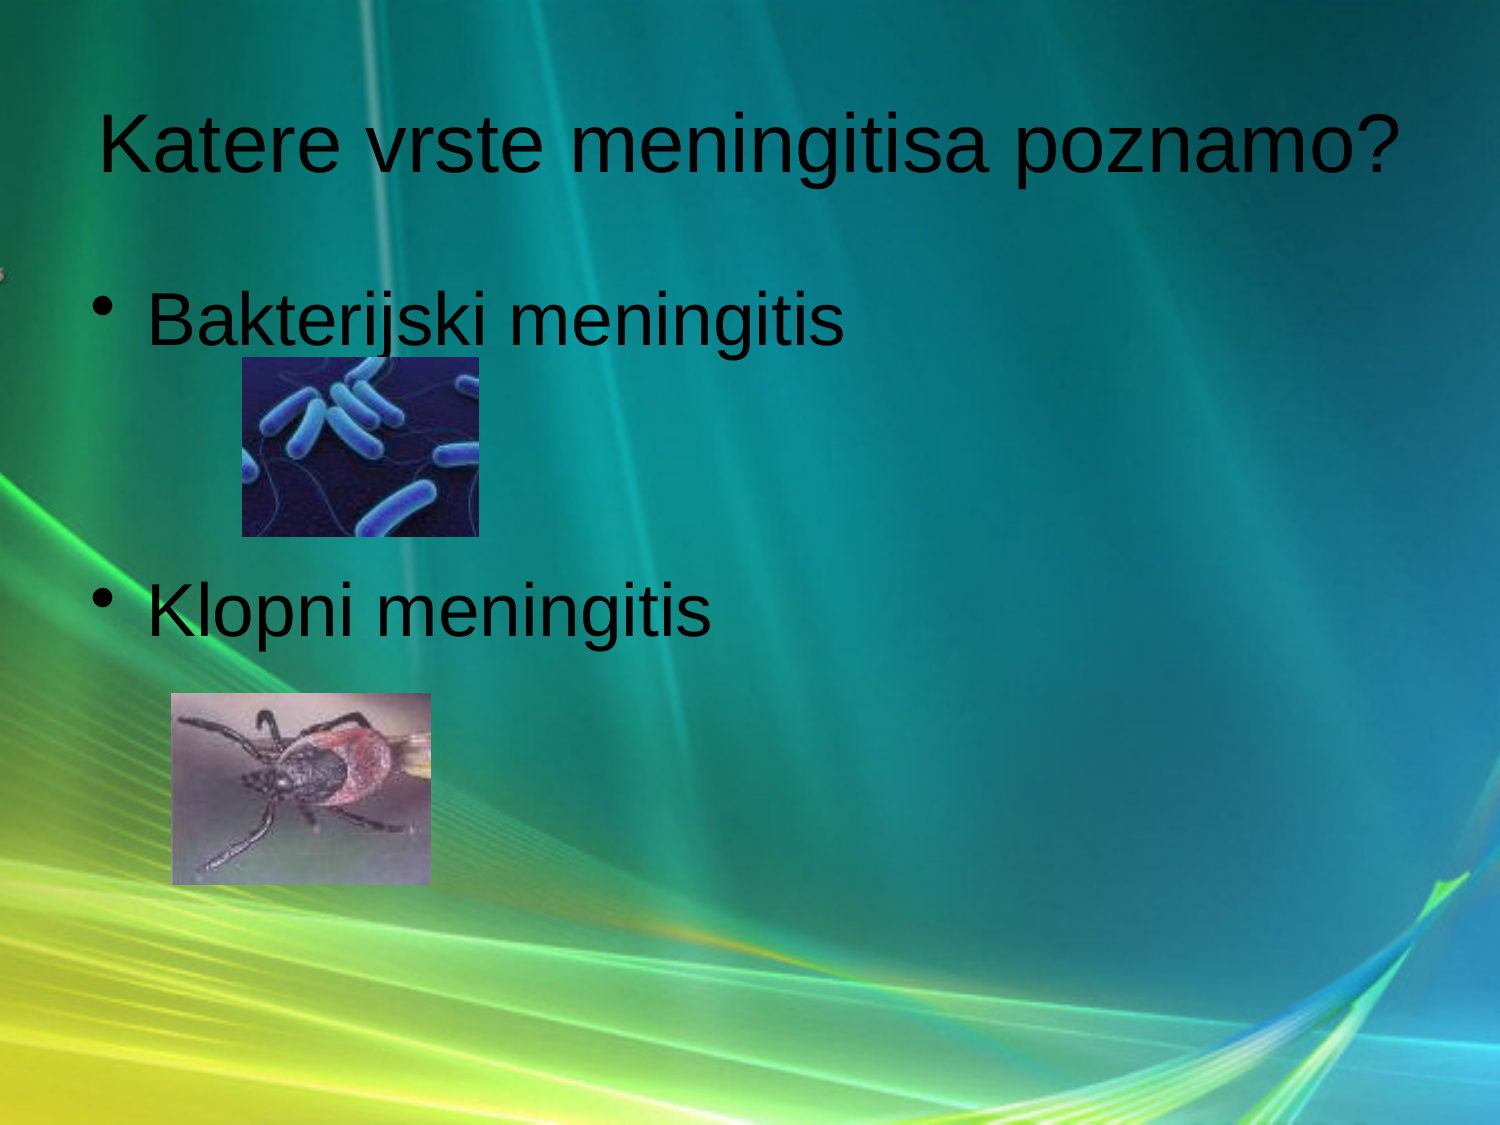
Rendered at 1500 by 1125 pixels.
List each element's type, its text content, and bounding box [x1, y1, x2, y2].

list Bakterijski meningitis Klopni meningitis [75, 262, 1425, 1005]
title Katere vrste meningitisa poznamo? [75, 45, 1425, 233]
picture [0, 0, 1500, 1125]
